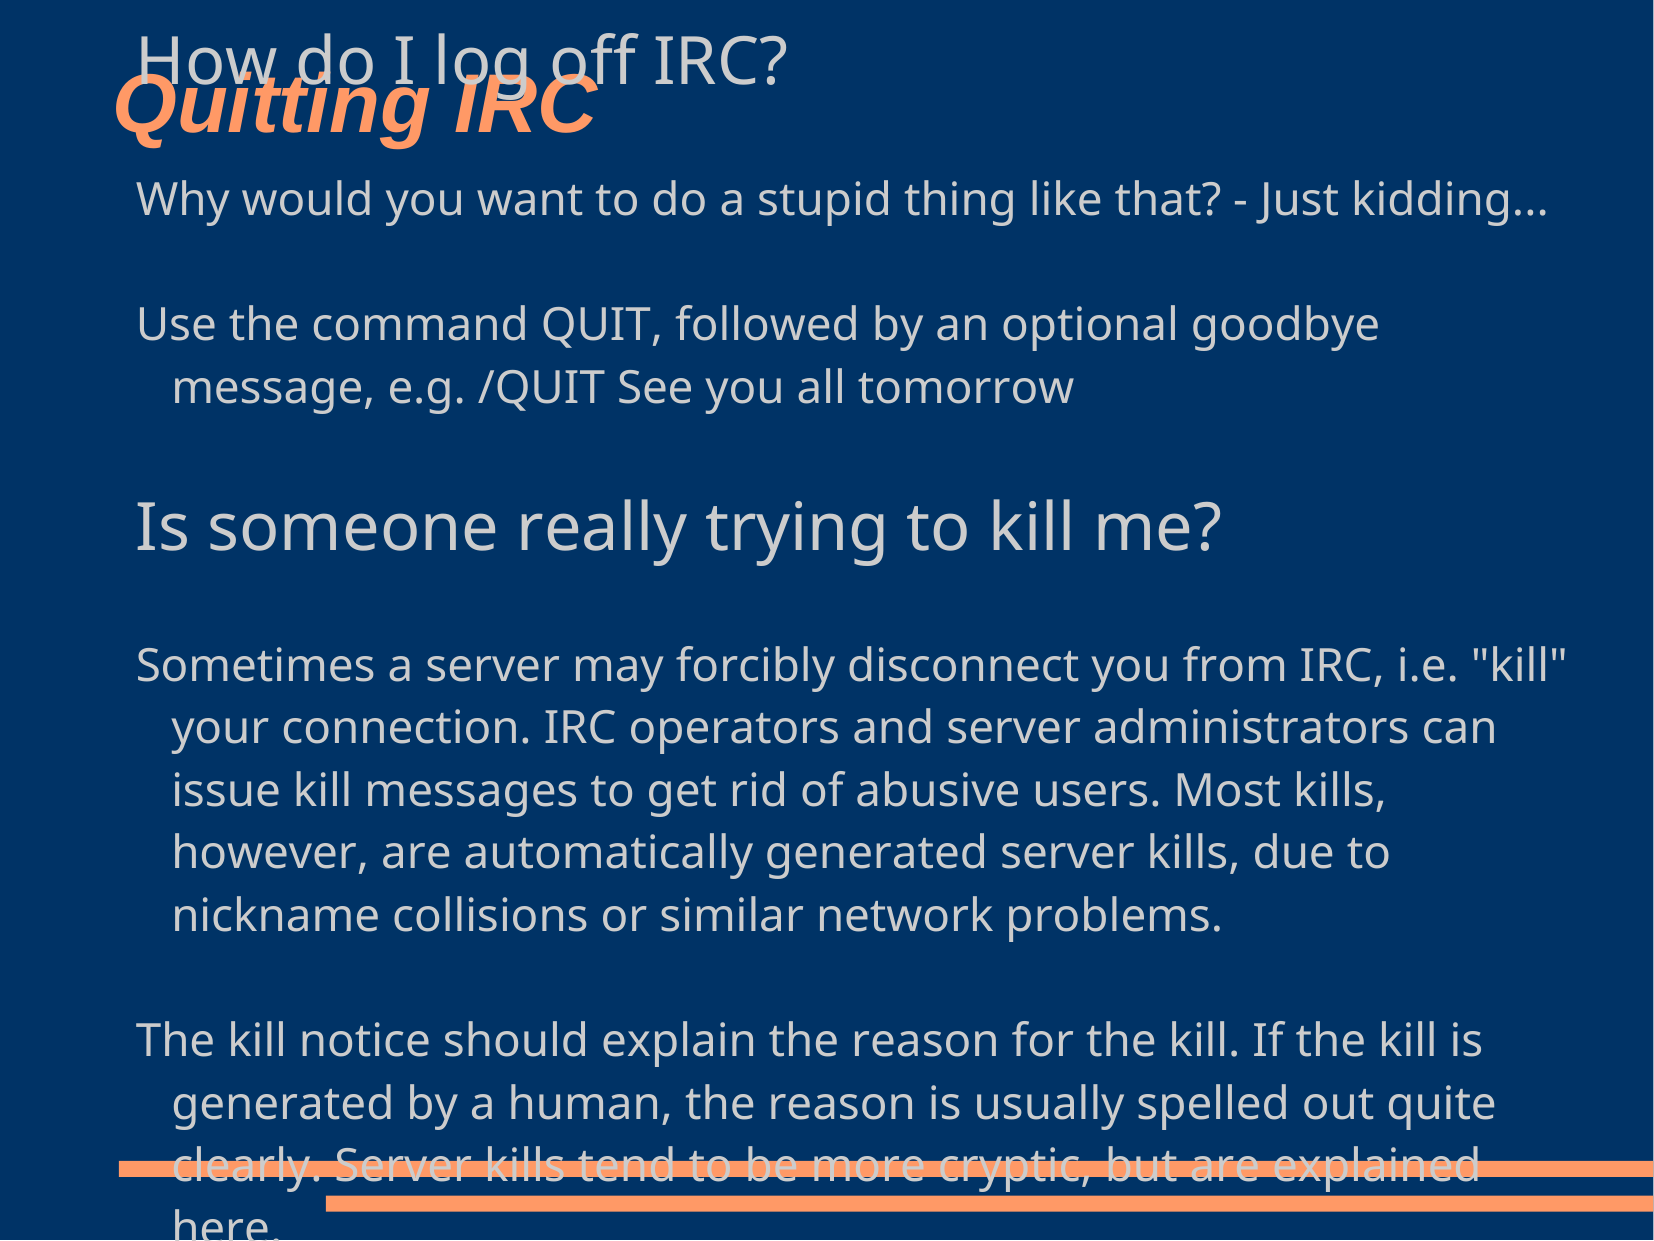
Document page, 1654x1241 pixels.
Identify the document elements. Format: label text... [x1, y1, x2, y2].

subtitle How do I log off IRC? Why would you want to do a stupid thing like that? - Just kidding... Use the command QUIT, followed by an optional goodbye message, e.g. /QUIT See you all tomorrow Is someone really trying to kill me? Sometimes a server may forcibly disconnect you from IRC, i.e. "kill" your connection. IRC operators and server administrators can issue kill messages to get rid of abusive users. Most kills, however, are automatically generated server kills, due to nickname collisions or similar network problems. The kill notice should explain the reason for the kill. If the kill is generated by a human, the reason is usually spelled out quite clearly. Server kills tend to be more cryptic, but are explained here. [135, 145, 1576, 1241]
title Quitting IRC [112, 0, 1525, 208]
